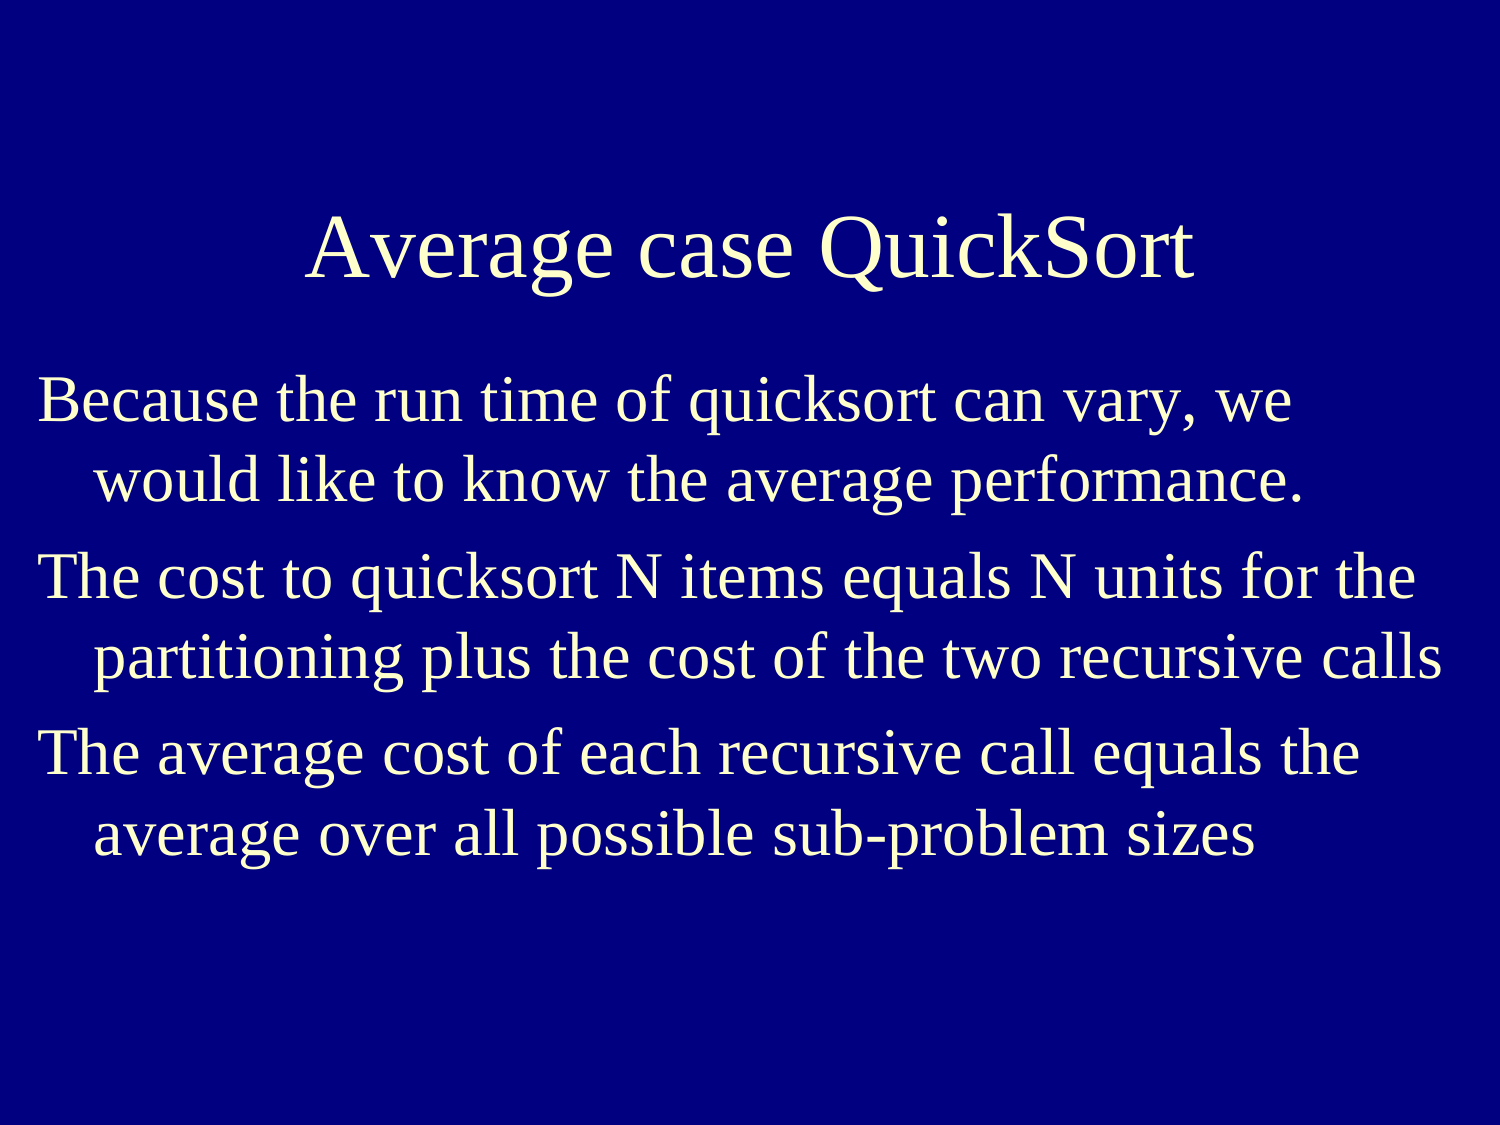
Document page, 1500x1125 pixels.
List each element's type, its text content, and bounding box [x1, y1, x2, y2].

title Average case QuickSort [22, 145, 1480, 336]
list Because the run time of quicksort can vary, we would like to know the average performance. The cost to quicksort N items equals N units for the partitioning plus the cost of the two recursive calls The average cost of each recursive call equals the average over all possible sub-problem sizes [22, 347, 1482, 1026]
